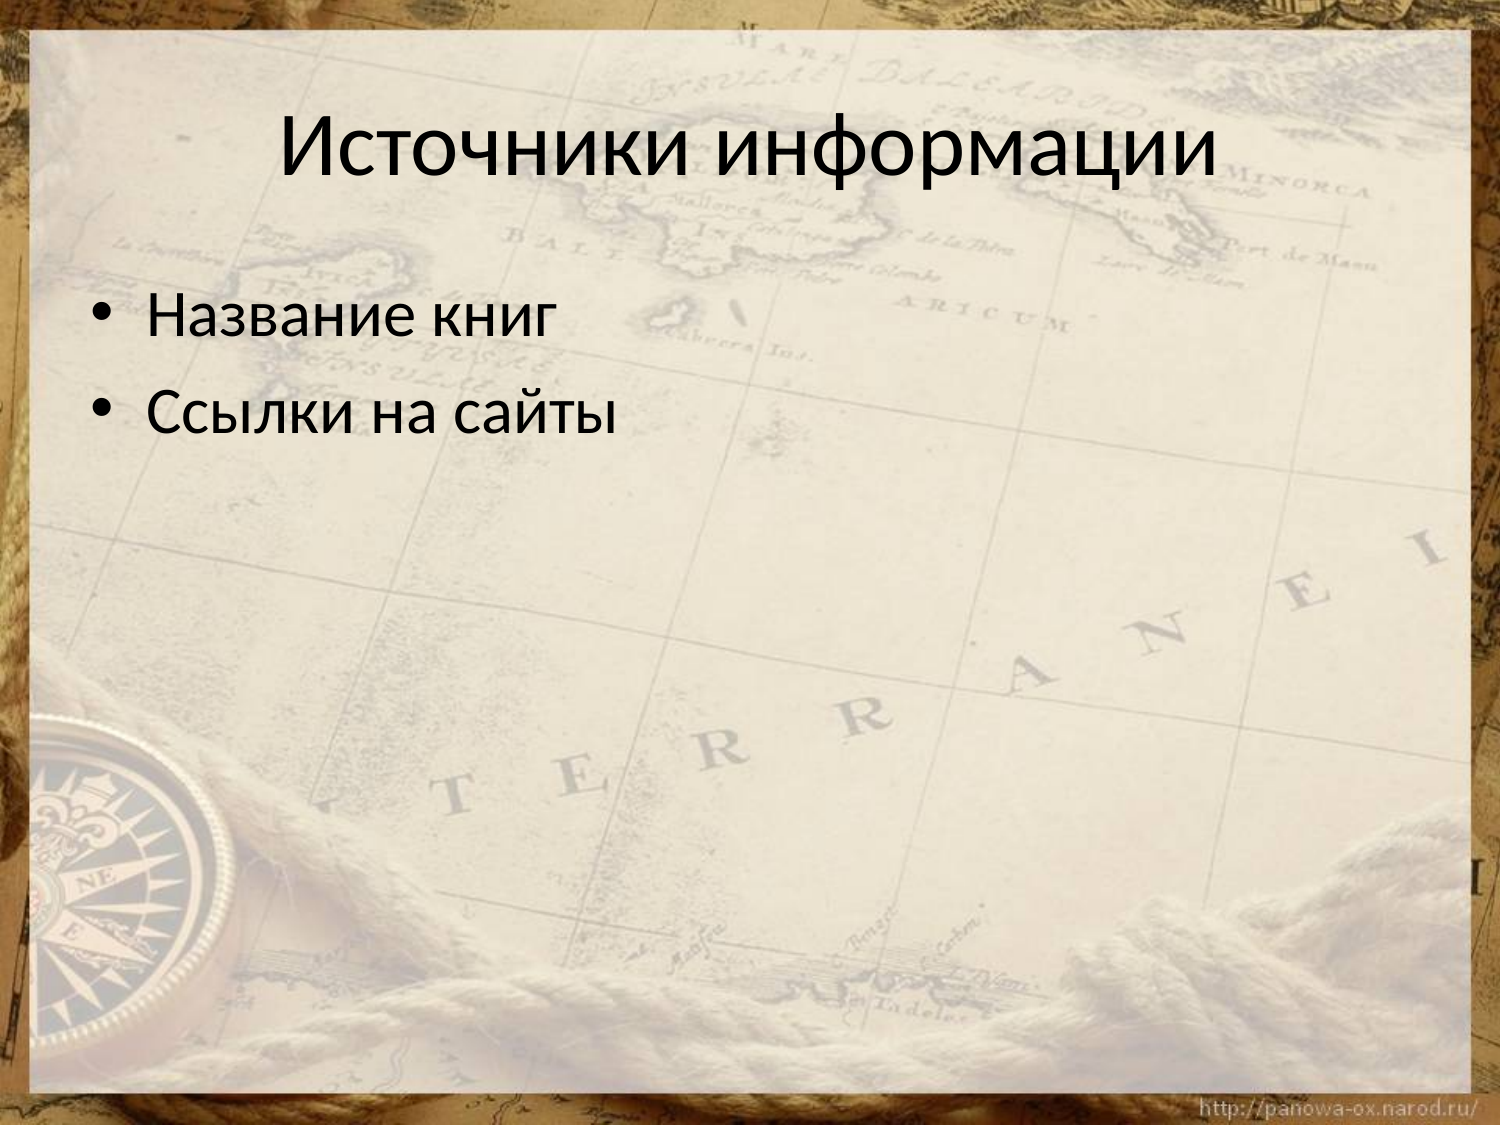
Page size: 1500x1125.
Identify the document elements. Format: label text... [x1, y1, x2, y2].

list Название книг Ссылки на сайты [75, 262, 1426, 1005]
title Источники информации [75, 45, 1426, 233]
